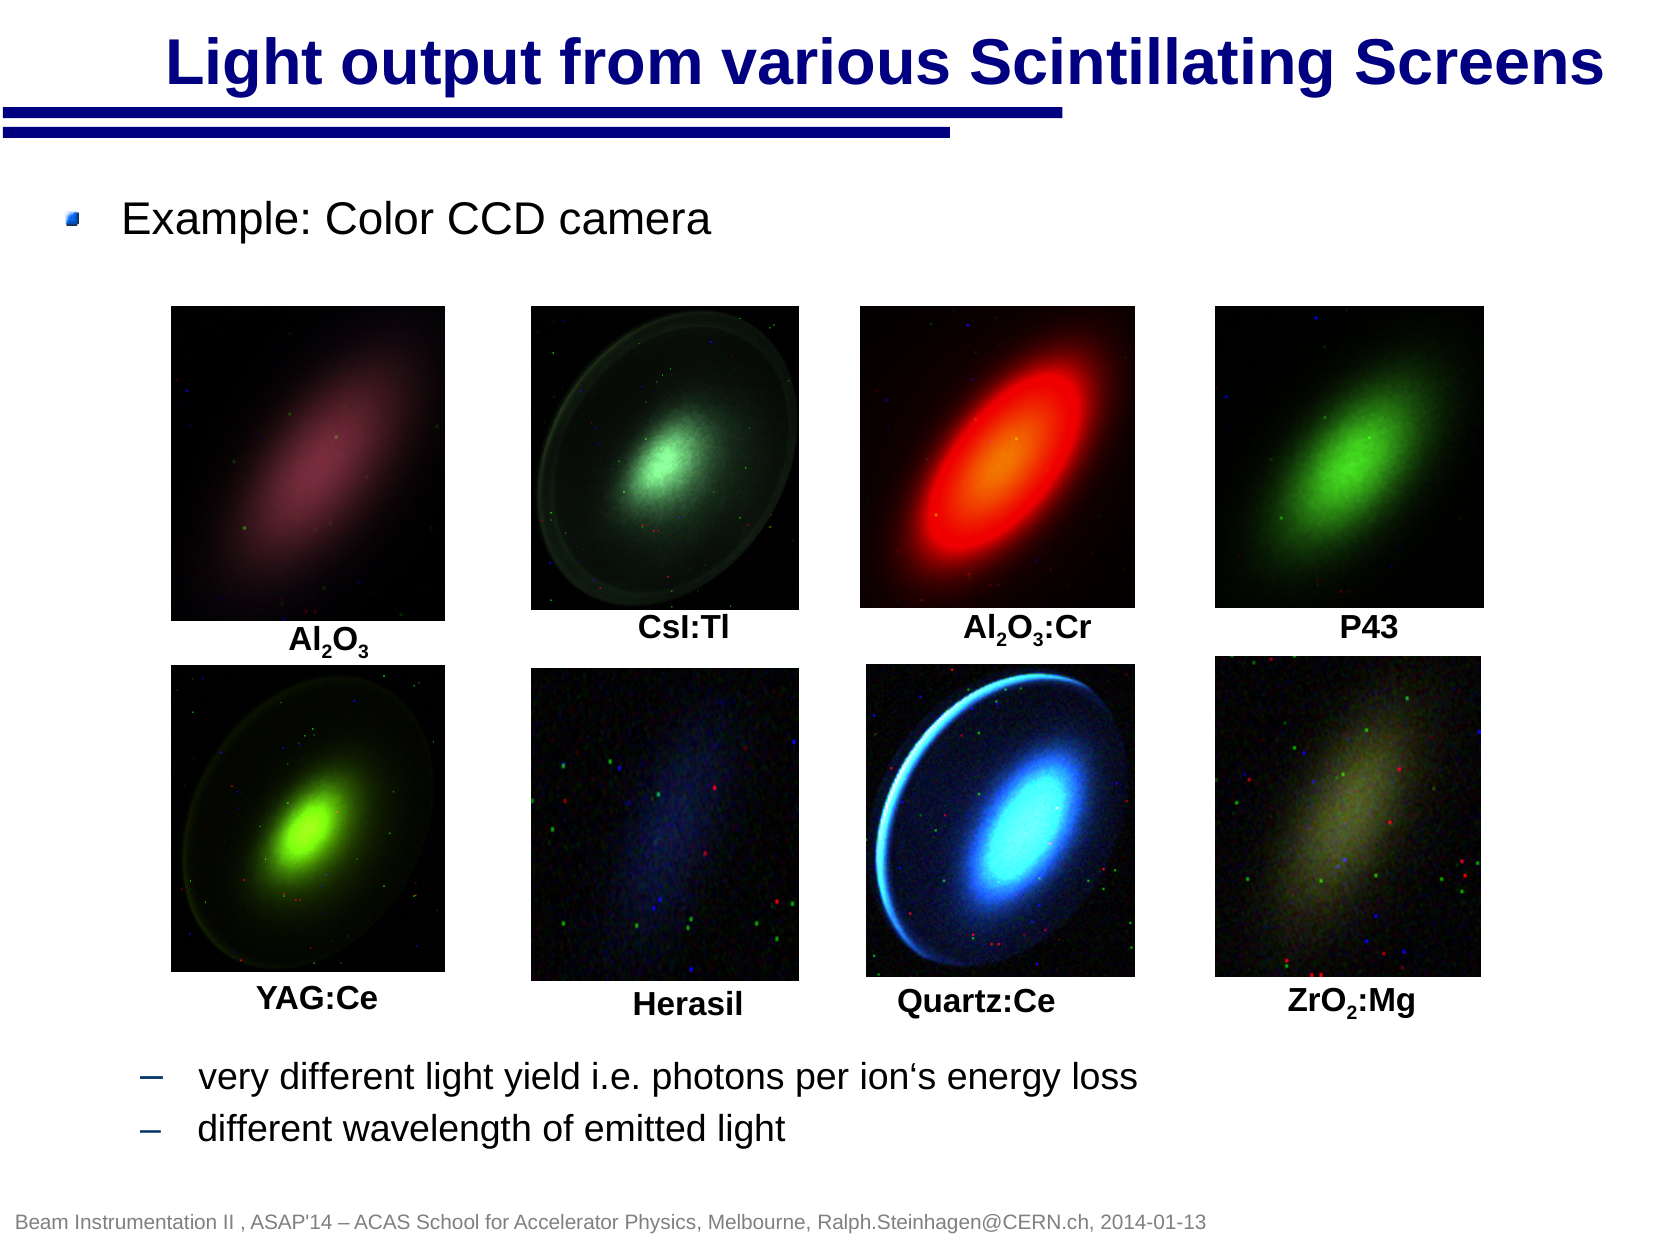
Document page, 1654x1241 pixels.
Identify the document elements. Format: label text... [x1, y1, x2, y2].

list Example: Color CCD camera very different light yield i.e. photons per ion‘s energy loss different wavelength of emitted light [65, 192, 1628, 1205]
text_box [54, 65, 1488, 138]
title Light output from various Scintillating Screens [165, 0, 1627, 124]
